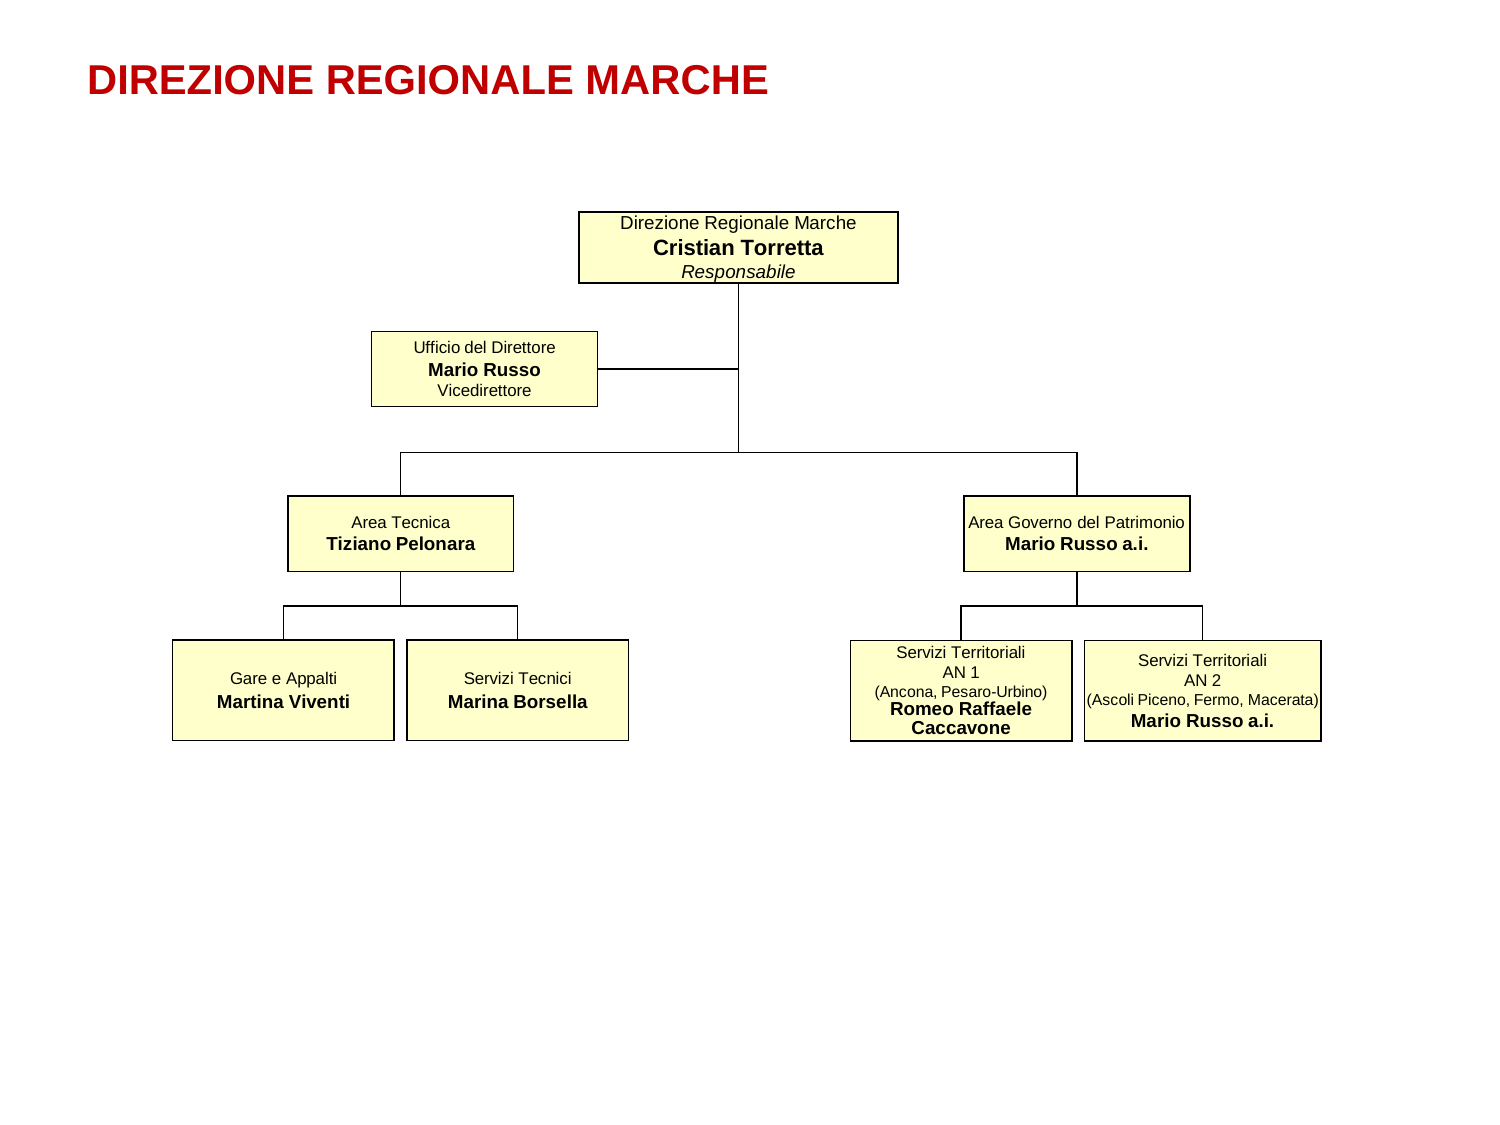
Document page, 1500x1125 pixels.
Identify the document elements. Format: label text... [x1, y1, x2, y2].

picture [171, 205, 1329, 751]
text_box DIREZIONE REGIONALE MARCHE [72, 45, 1462, 128]
